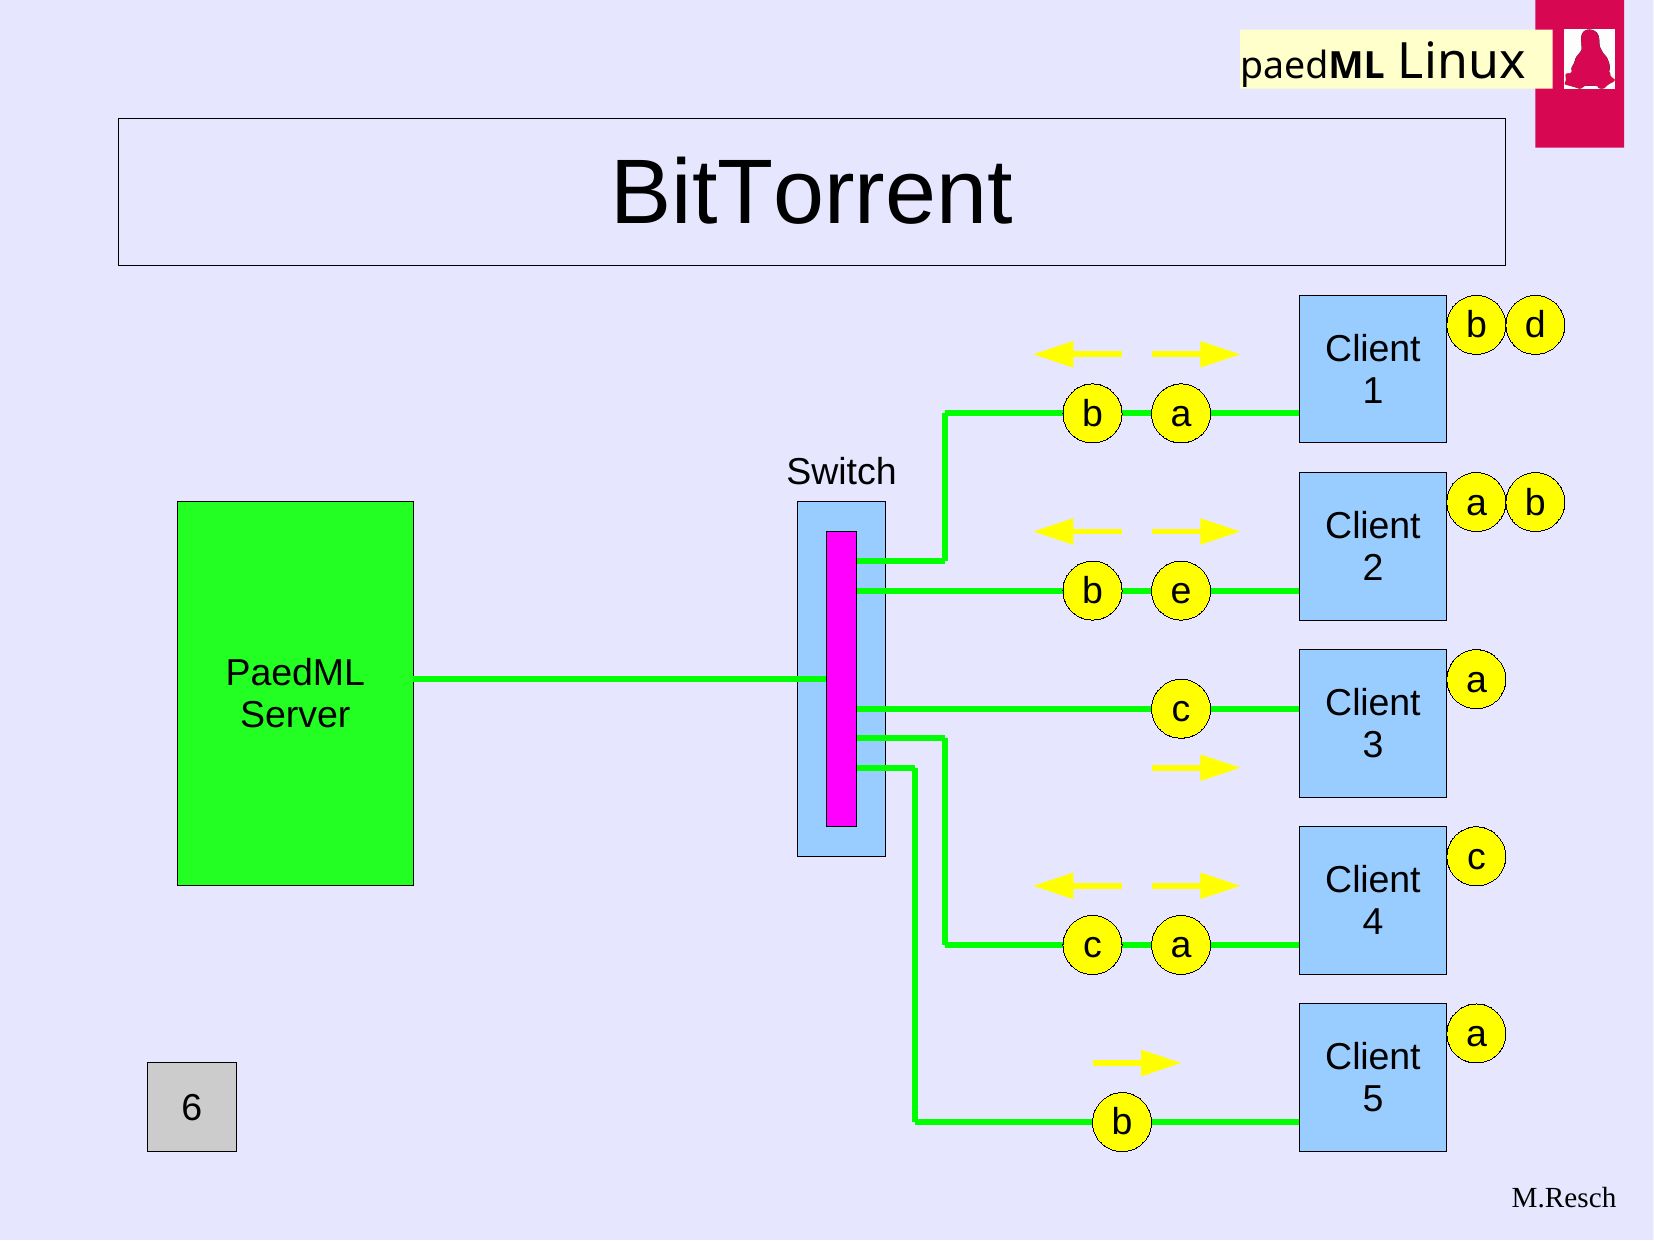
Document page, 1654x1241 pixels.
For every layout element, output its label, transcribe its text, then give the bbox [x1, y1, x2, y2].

text_box b [1505, 472, 1565, 532]
text_box c [1151, 679, 1211, 739]
text_box a [1446, 649, 1506, 709]
text_box b [1062, 383, 1123, 443]
text_box d [1505, 295, 1565, 355]
text_box Switch [767, 442, 916, 500]
text_box c [1446, 826, 1506, 886]
title BitTorrent [118, 118, 1506, 266]
text_box a [1446, 1003, 1506, 1063]
text_box b [1446, 295, 1506, 355]
text_box [797, 501, 886, 857]
text_box a [1151, 915, 1211, 975]
text_box b [1062, 561, 1123, 621]
text_box 6 [147, 1062, 237, 1152]
text_box Client 3 [1299, 649, 1447, 798]
text_box b [1092, 1092, 1152, 1152]
text_box Client 4 [1299, 826, 1447, 975]
text_box a [1446, 472, 1506, 532]
text_box c [1062, 915, 1123, 975]
text_box Client 2 [1299, 472, 1447, 621]
text_box Client 5 [1299, 1003, 1447, 1152]
text_box PaedML Server [177, 501, 414, 886]
text_box a [1151, 383, 1211, 443]
text_box Client 1 [1299, 295, 1447, 443]
text_box e [1151, 561, 1211, 621]
